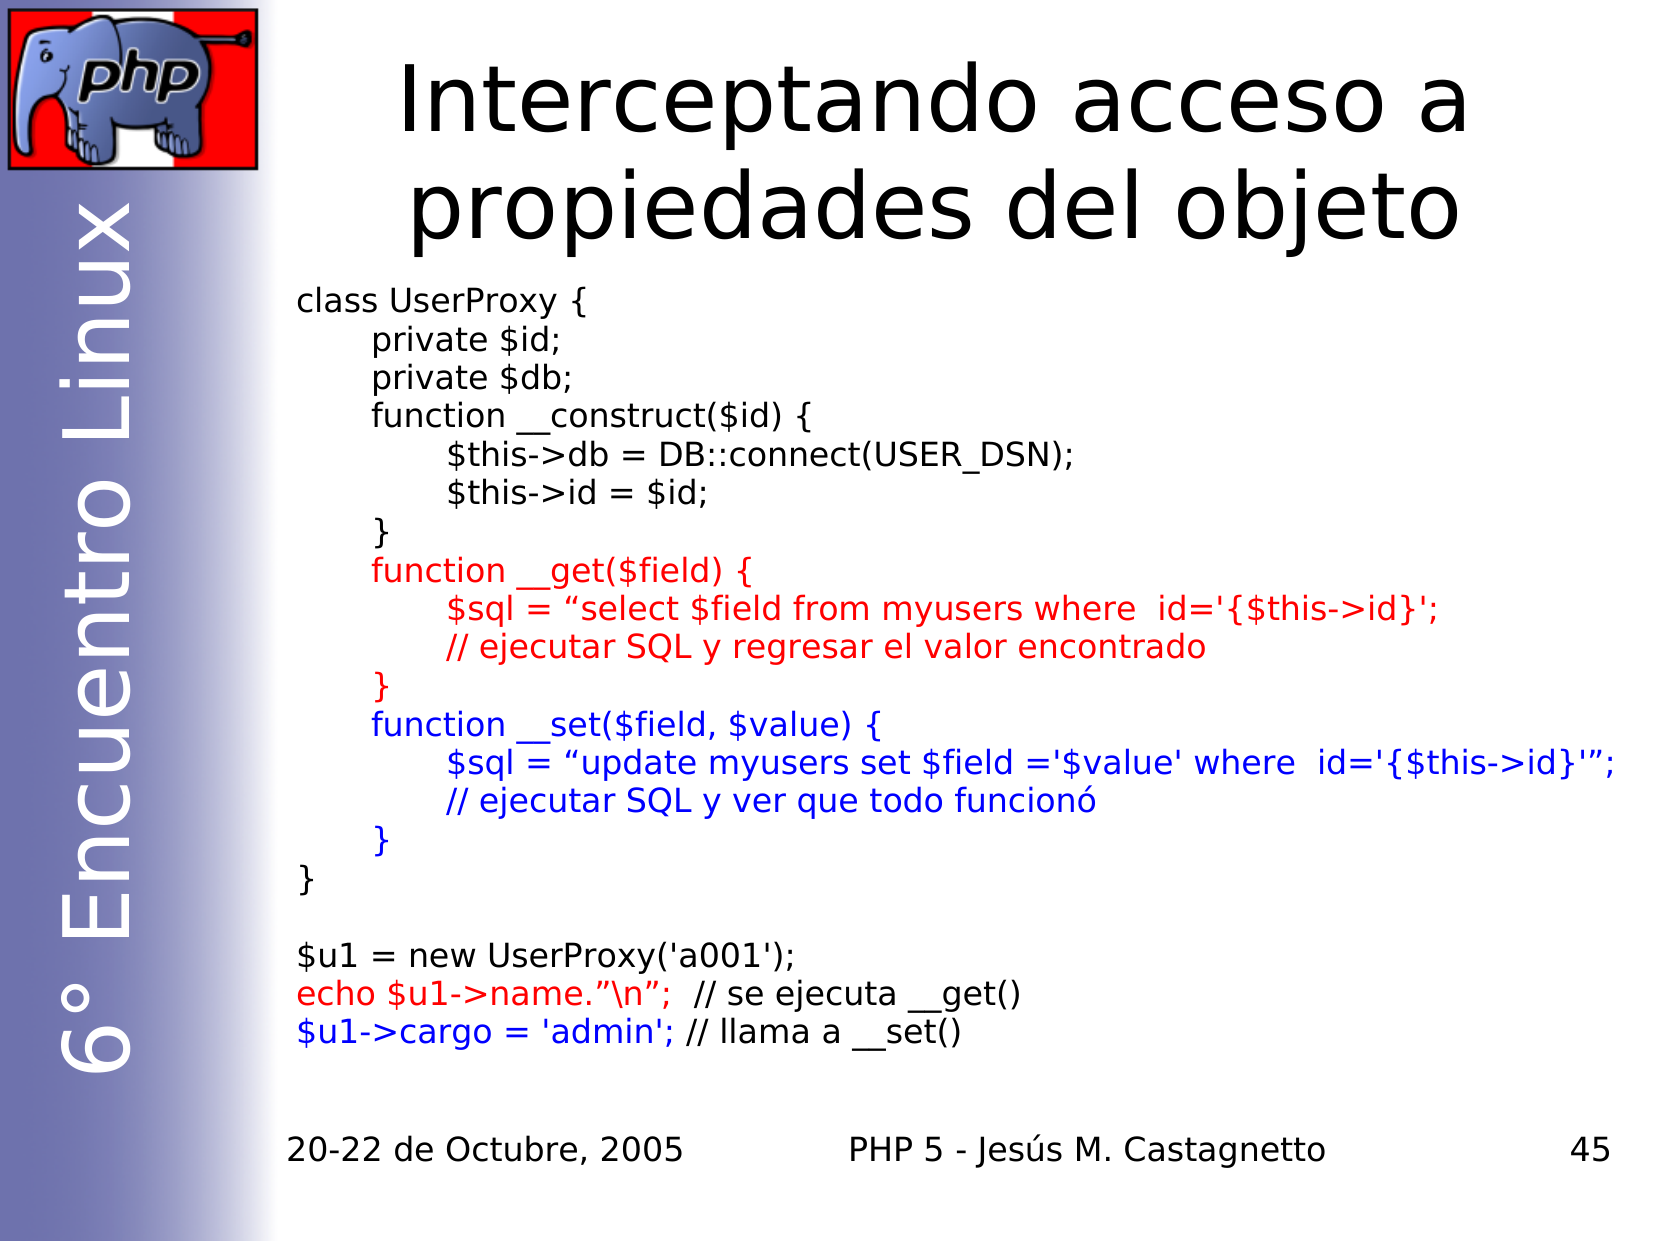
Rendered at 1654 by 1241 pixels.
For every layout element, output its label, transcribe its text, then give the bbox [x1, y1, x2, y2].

picture [0, 0, 1654, 1241]
text_box class UserProxy { private $id; private $db; function __construct($id) { $this->db = DB::connect(USER_DSN); $this->id = $id; } function __get($field) { $sql = “select $field from myusers where id='{$this->id}'; // ejecutar SQL y regresar el valor encontrado } function __set($field, $value) { $sql = “update myusers set $field ='$value' where id='{$this->id}'”; // ejecutar SQL y ver que todo funcionó } } $u1 = new UserProxy('a001'); echo $u1->name.”\n”; // se ejecuta __get() $u1->cargo = 'admin'; // llama a __set() [281, 274, 1635, 1060]
title Interceptando acceso a propiedades del objeto [300, 45, 1571, 261]
